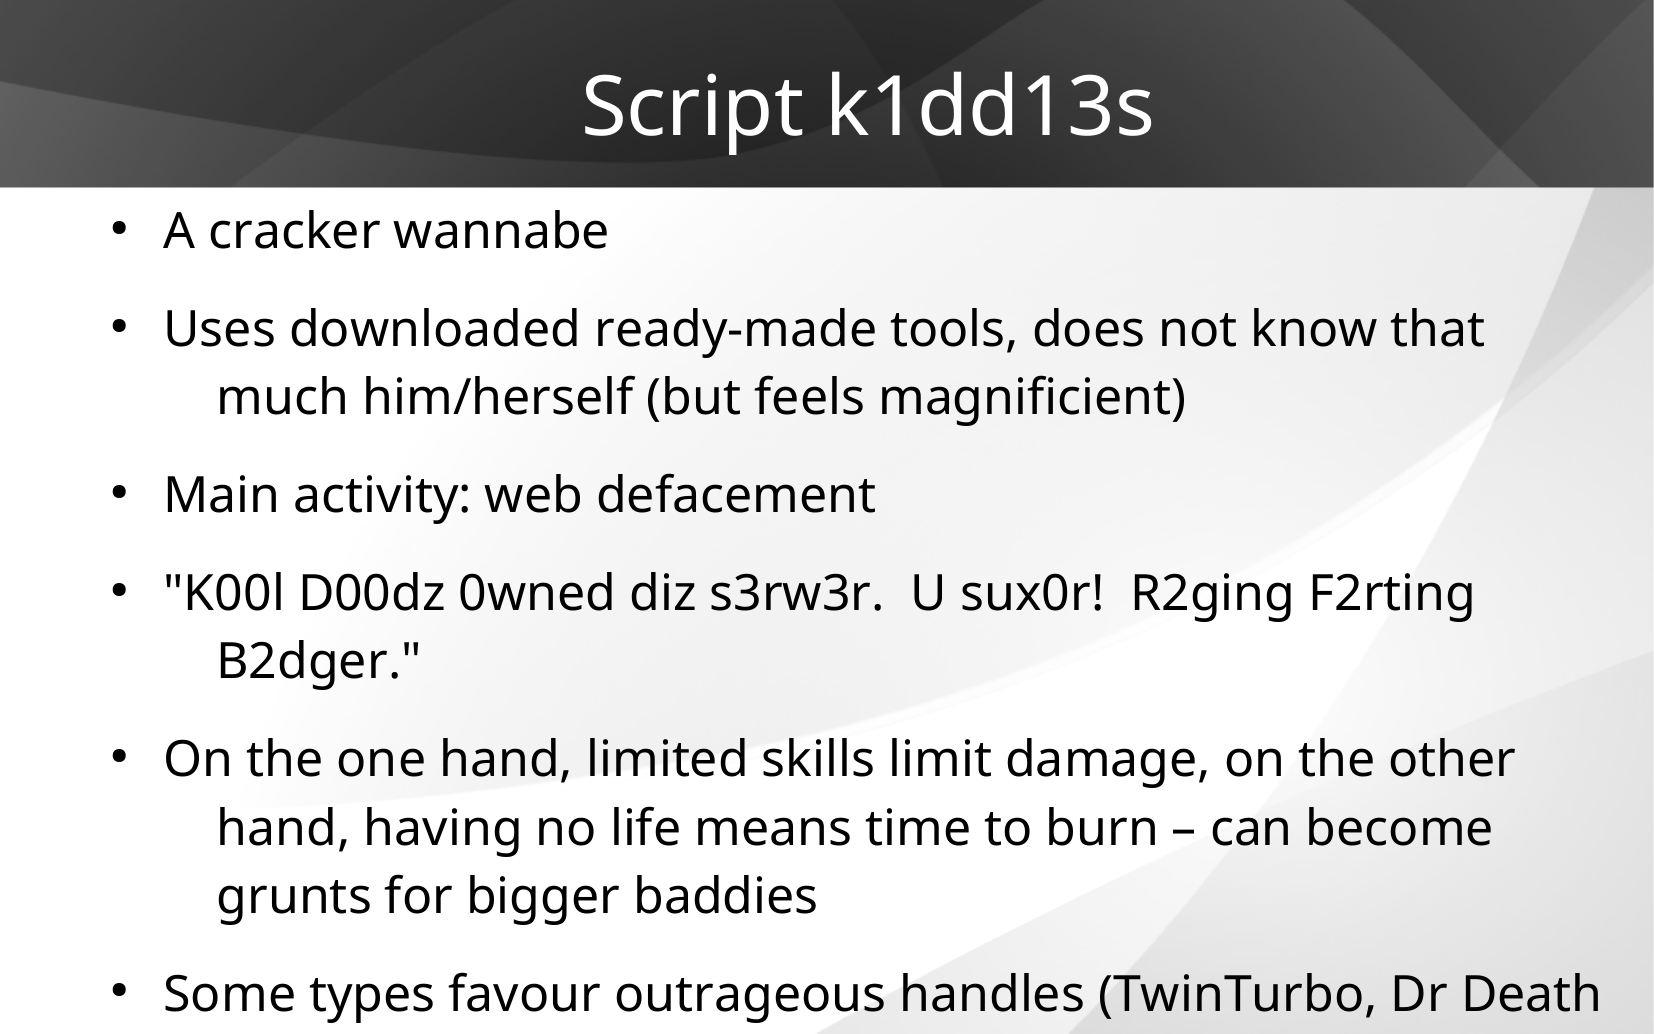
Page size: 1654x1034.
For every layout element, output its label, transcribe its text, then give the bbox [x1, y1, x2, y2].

picture [751, 1004, 763, 1008]
picture [1260, 1004, 1272, 1008]
list A cracker wannabe Uses downloaded ready-made tools, does not know that much him/herself (but feels magnificient) Main activity: web defacement "K00l D00dz 0wned diz s3rw3r. U sux0r! R2ging F2rting B2dger." On the one hand, limited skills limit damage, on the other hand, having no life means time to burn – can become grunts for bigger baddies Some types favour outrageous handles (TwinTurbo, Dr Death ...) [75, 195, 1613, 1004]
picture [199, 1004, 211, 1008]
picture [472, 1004, 484, 1008]
picture [840, 1004, 852, 1008]
picture [0, 0, 1654, 1034]
picture [653, 1004, 665, 1008]
picture [623, 1004, 635, 1008]
picture [1313, 1004, 1325, 1008]
picture [937, 1004, 949, 1008]
picture [810, 1004, 822, 1008]
picture [721, 1004, 733, 1008]
picture [528, 1004, 540, 1008]
picture [1343, 1004, 1355, 1008]
picture [998, 1004, 1010, 1008]
picture [1532, 1004, 1544, 1008]
title Script k1dd13s [124, 0, 1613, 195]
picture [362, 1004, 374, 1008]
picture [558, 1004, 570, 1008]
